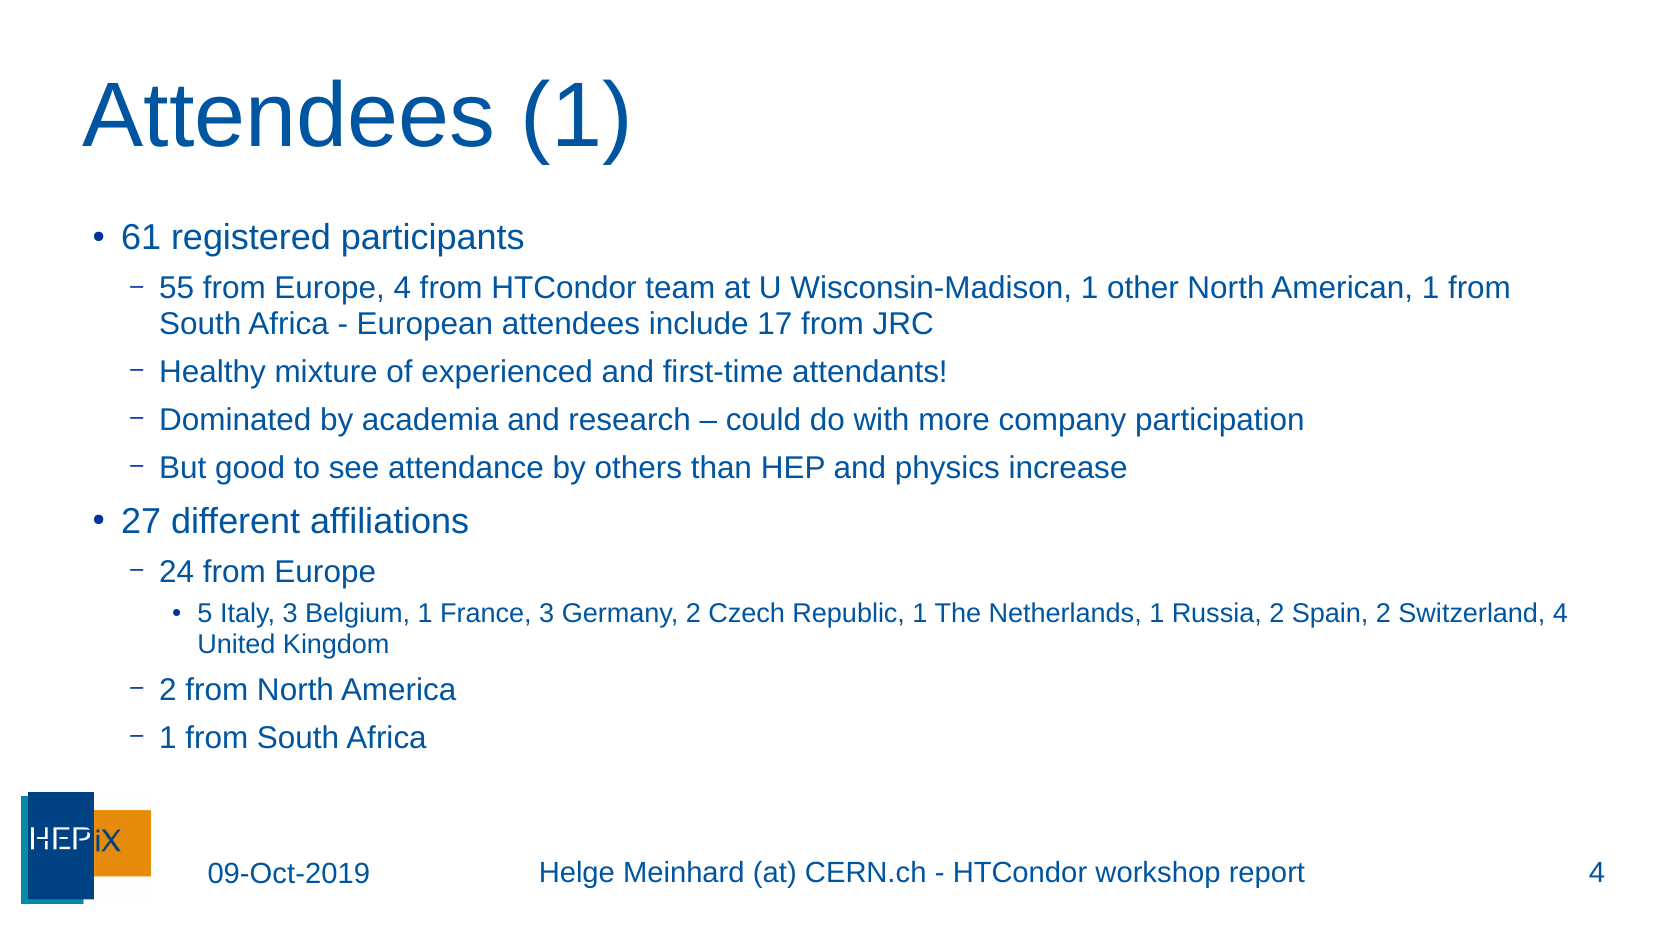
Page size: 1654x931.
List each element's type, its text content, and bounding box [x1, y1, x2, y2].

title Attendees (1) [82, 37, 1571, 193]
picture [21, 792, 151, 904]
list 61 registered participants 55 from Europe, 4 from HTCondor team at U Wisconsin-Madison, 1 other North American, 1 from South Africa - European attendees include 17 from JRC Healthy mixture of experienced and first-time attendants! Dominated by academia and research – could do with more company participation But good to see attendance by others than HEP and physics increase 27 different affiliations 24 from Europe 5 Italy, 3 Belgium, 1 France, 3 Germany, 2 Czech Republic, 1 The Netherlands, 1 Russia, 2 Spain, 2 Switzerland, 4 United Kingdom 2 from North America 1 from South Africa [82, 217, 1571, 757]
